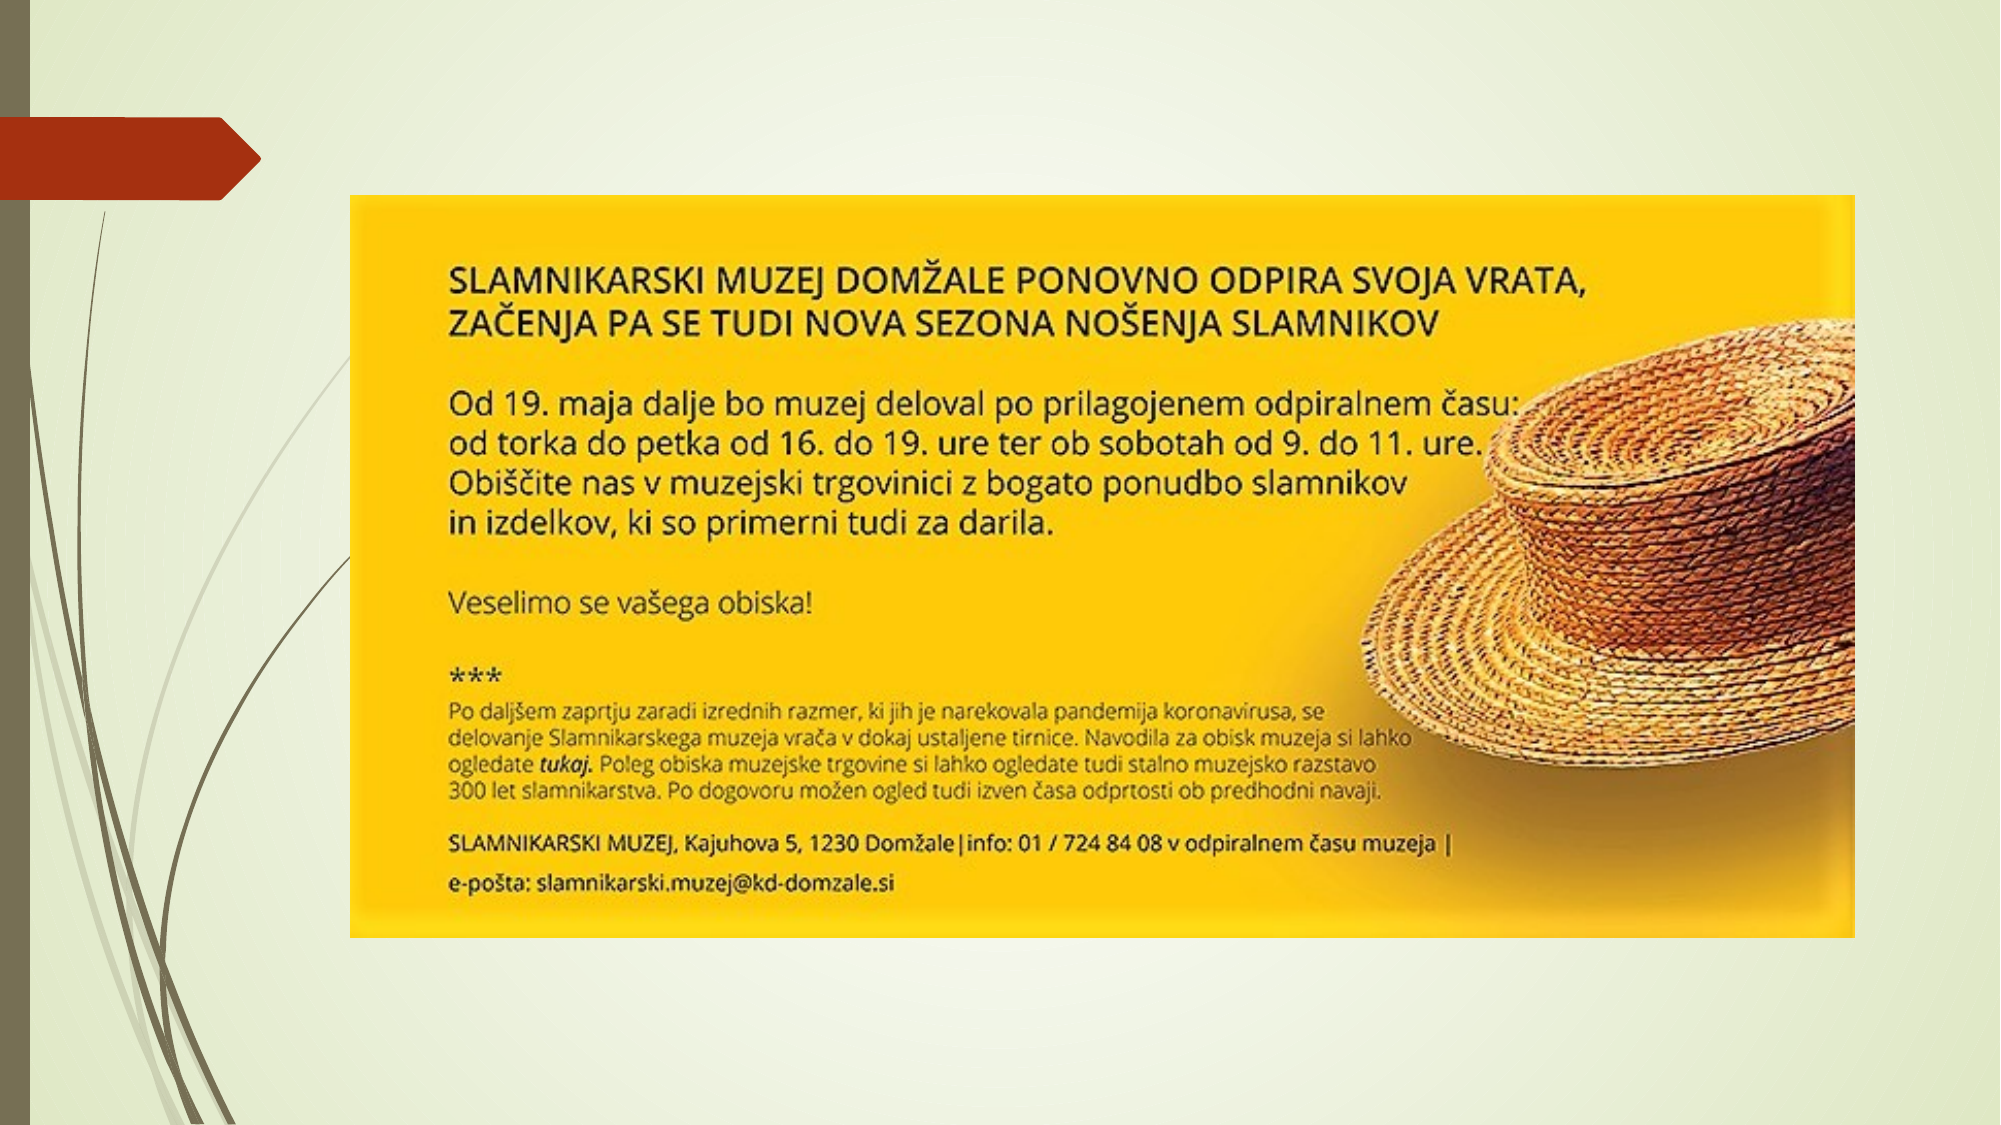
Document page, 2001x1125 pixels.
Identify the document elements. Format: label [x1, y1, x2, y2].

picture [350, 195, 1855, 938]
